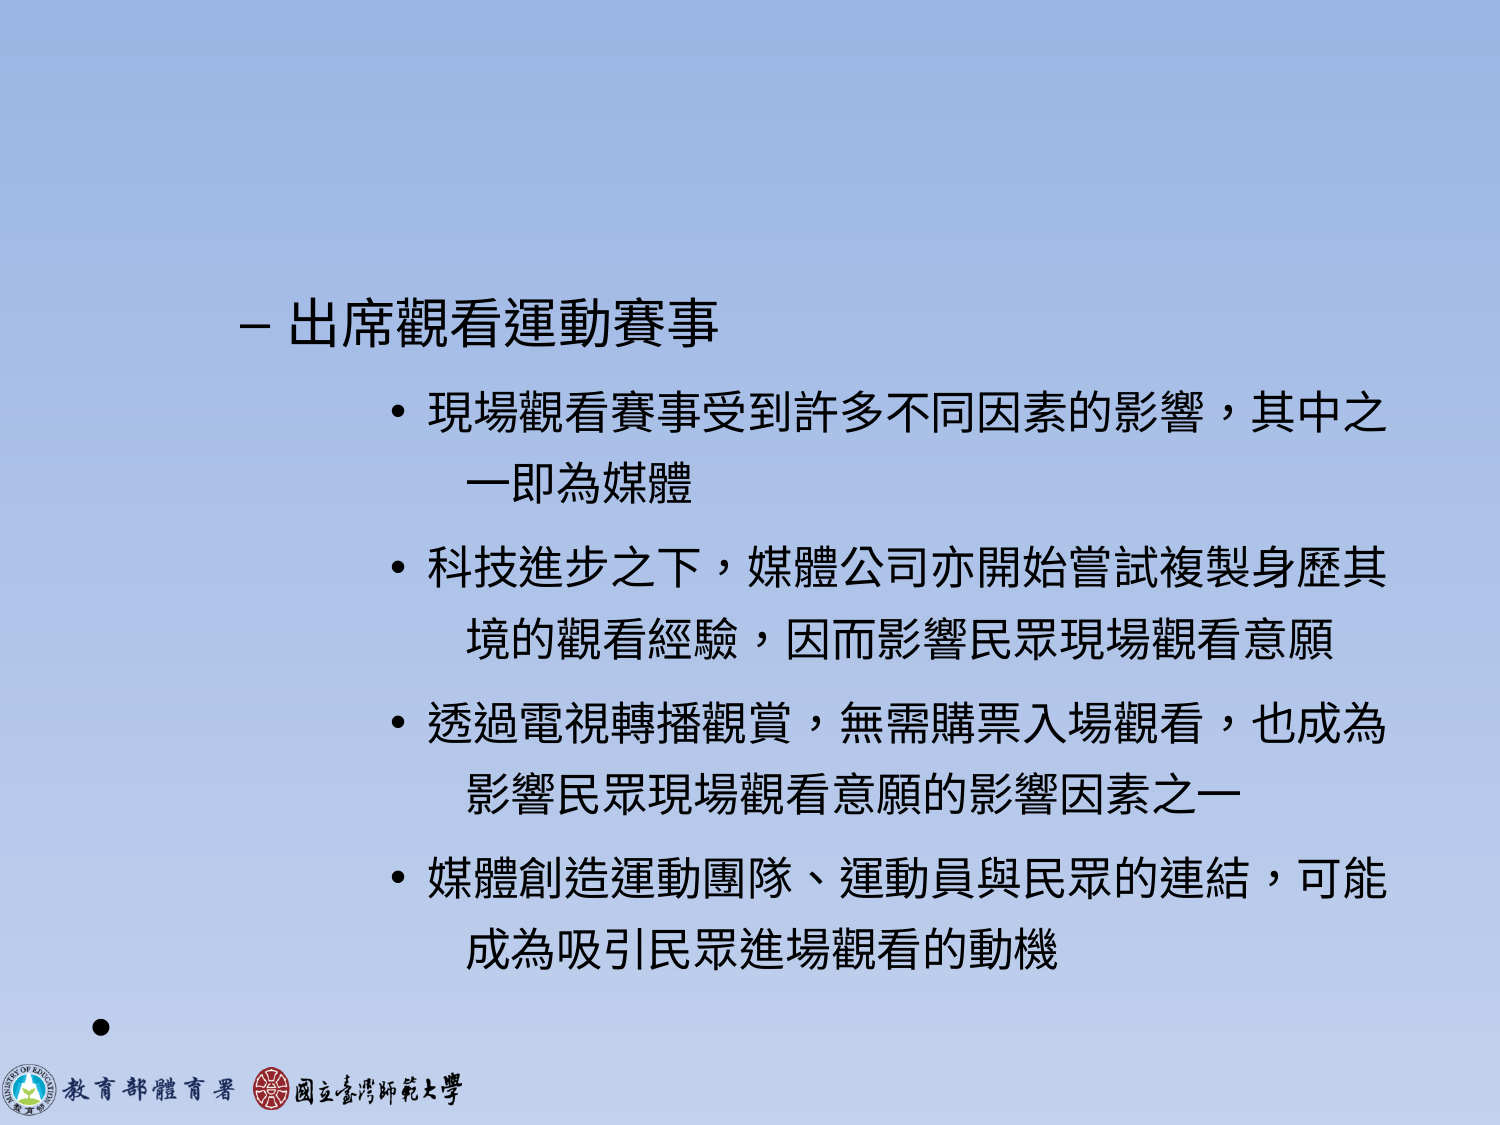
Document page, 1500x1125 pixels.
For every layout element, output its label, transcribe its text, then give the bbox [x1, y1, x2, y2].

list 出席觀看運動賽事 現場觀看賽事受到許多不同因素的影響，其中之一即為媒體 科技進步之下，媒體公司亦開始嘗試複製身歷其境的觀看經驗，因而影響民眾現場觀看意願 透過電視轉播觀賞，無需購票入場觀看，也成為影響民眾現場觀看意願的影響因素之一 媒體創造運動團隊、運動員與民眾的連結，可能成為吸引民眾進場觀看的動機 [75, 262, 1426, 1005]
